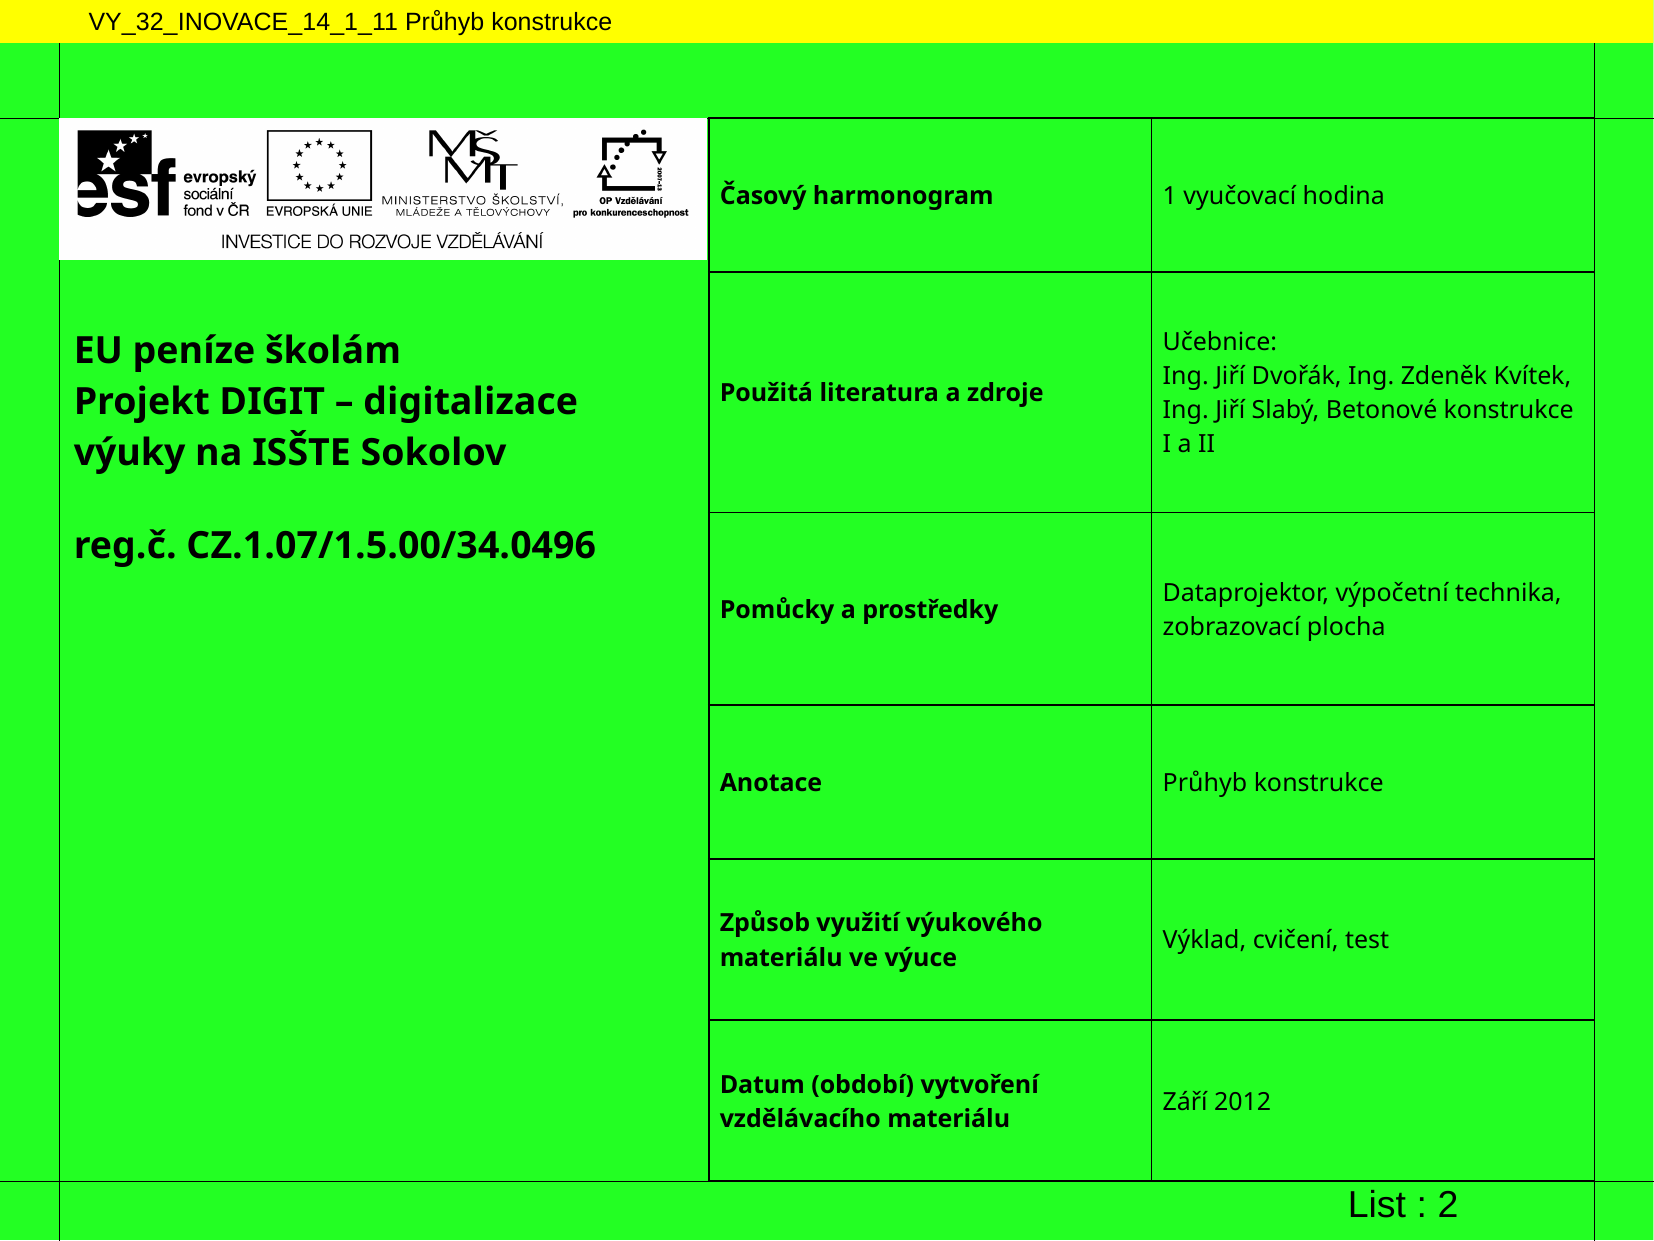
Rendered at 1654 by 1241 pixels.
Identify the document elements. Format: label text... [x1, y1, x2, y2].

table_cell Dataprojektor, výpočetní technika, zobrazovací plocha [1152, 513, 1594, 704]
picture [59, 118, 707, 260]
table_cell Výklad, cvičení, test [1152, 860, 1594, 1019]
table_cell Použitá literatura a zdroje [710, 273, 1151, 512]
text_box EU peníze školám Projekt DIGIT – digitalizace výuky na ISŠTE Sokolov reg.č. CZ.1.07/1.5.00/34.0496 [59, 315, 680, 562]
table_cell Datum (období) vytvoření vzdělávacího materiálu [710, 1021, 1151, 1180]
table_cell Září 2012 [1152, 1021, 1594, 1180]
text_box VY_32_INOVACE_14_1_11 Průhyb konstrukce [0, 0, 1654, 43]
table_cell Způsob využití výukového materiálu ve výuce [710, 860, 1151, 1019]
table_cell Učebnice: Ing. Jiří Dvořák, Ing. Zdeněk Kvítek, Ing. Jiří Slabý, Betonové konstrukce I a II [1152, 273, 1594, 512]
table_header 1 vyučovací hodina [1152, 119, 1594, 271]
text_box List : <číslo> [1357, 1176, 1599, 1241]
table_cell Průhyb konstrukce [1152, 706, 1594, 858]
table_cell Anotace [710, 706, 1151, 858]
table_cell Pomůcky a prostředky [710, 513, 1151, 704]
table_header Časový harmonogram [710, 119, 1151, 271]
